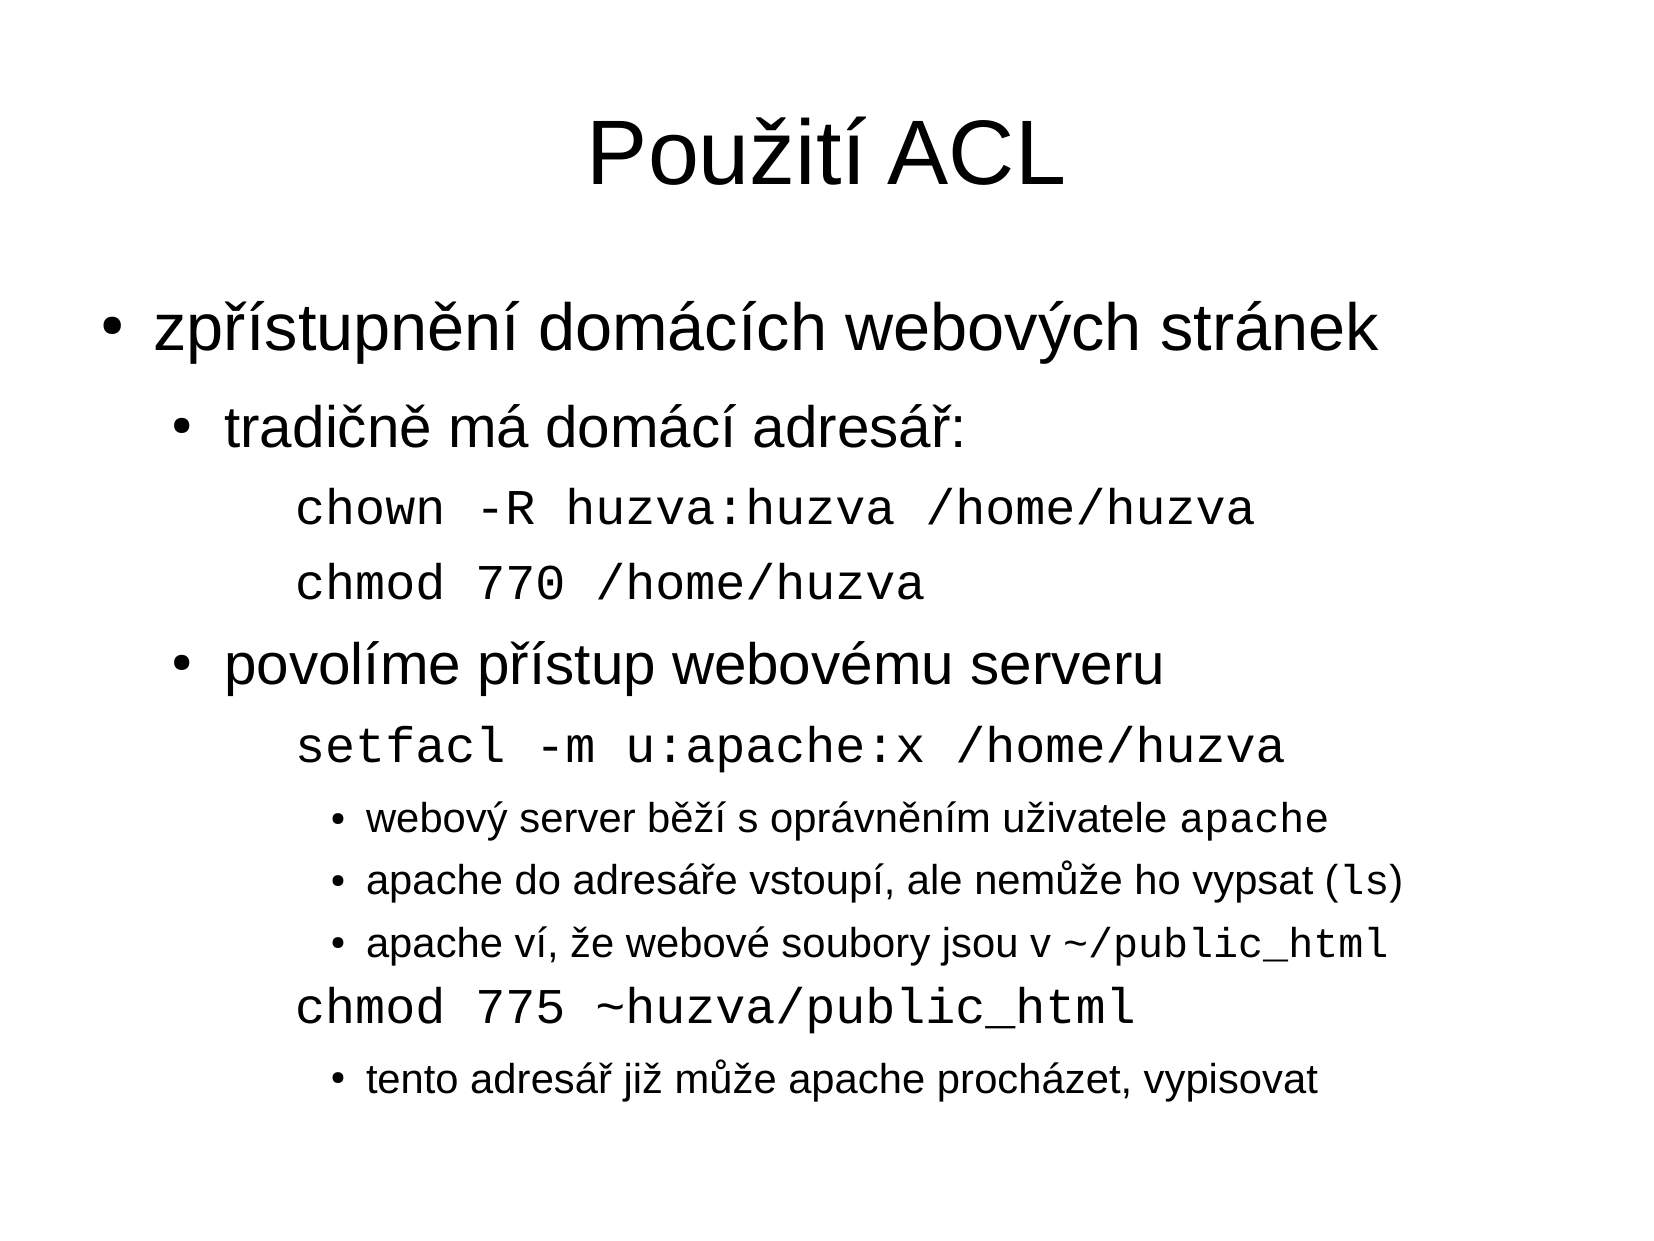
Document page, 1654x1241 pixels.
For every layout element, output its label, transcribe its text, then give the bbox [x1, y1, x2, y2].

title Použití ACL [82, 56, 1571, 250]
list zpřístupnění domácích webových stránek tradičně má domácí adresář: chown -R huzva:huzva /home/huzva chmod 770 /home/huzva povolíme přístup webovému serveru setfacl -m u:apache:x /home/huzva webový server běží s oprávněním uživatele apache apache do adresáře vstoupí, ale nemůže ho vypsat (ls) apache ví, že webové soubory jsou v ~/public_html chmod 775 ~huzva/public_html tento adresář již může apache procházet, vypisovat [82, 290, 1571, 1103]
